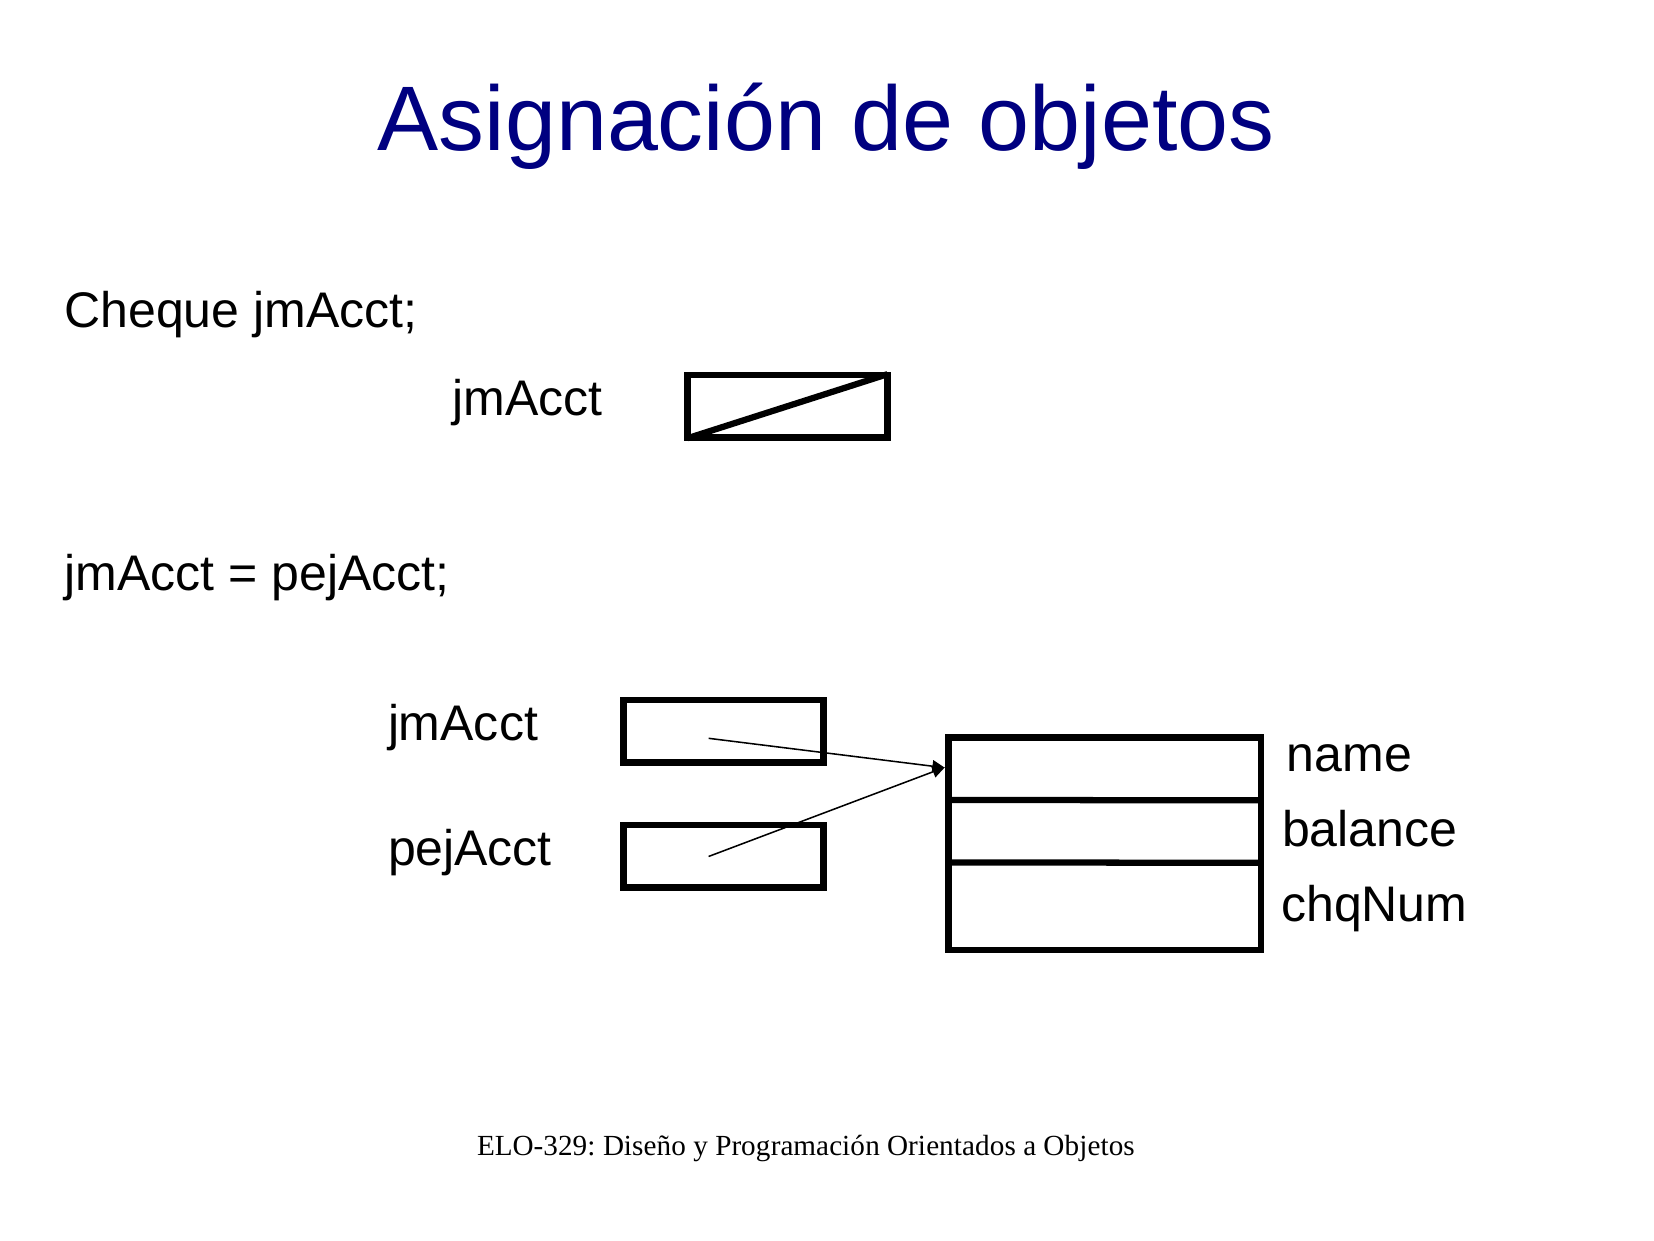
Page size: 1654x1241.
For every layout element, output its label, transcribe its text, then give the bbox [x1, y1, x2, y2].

text_box chqNum [1266, 868, 1483, 941]
text_box name [1272, 718, 1427, 791]
text_box pejAcct [373, 812, 587, 884]
text_box balance [1267, 793, 1473, 866]
title Asignación de objetos [82, 49, 1571, 188]
text_box jmAcct [437, 362, 676, 434]
text_box jmAcct [373, 687, 599, 759]
text_box Cheque jmAcct; [49, 274, 451, 347]
text_box jmAcct = pejAcct; [50, 537, 563, 609]
